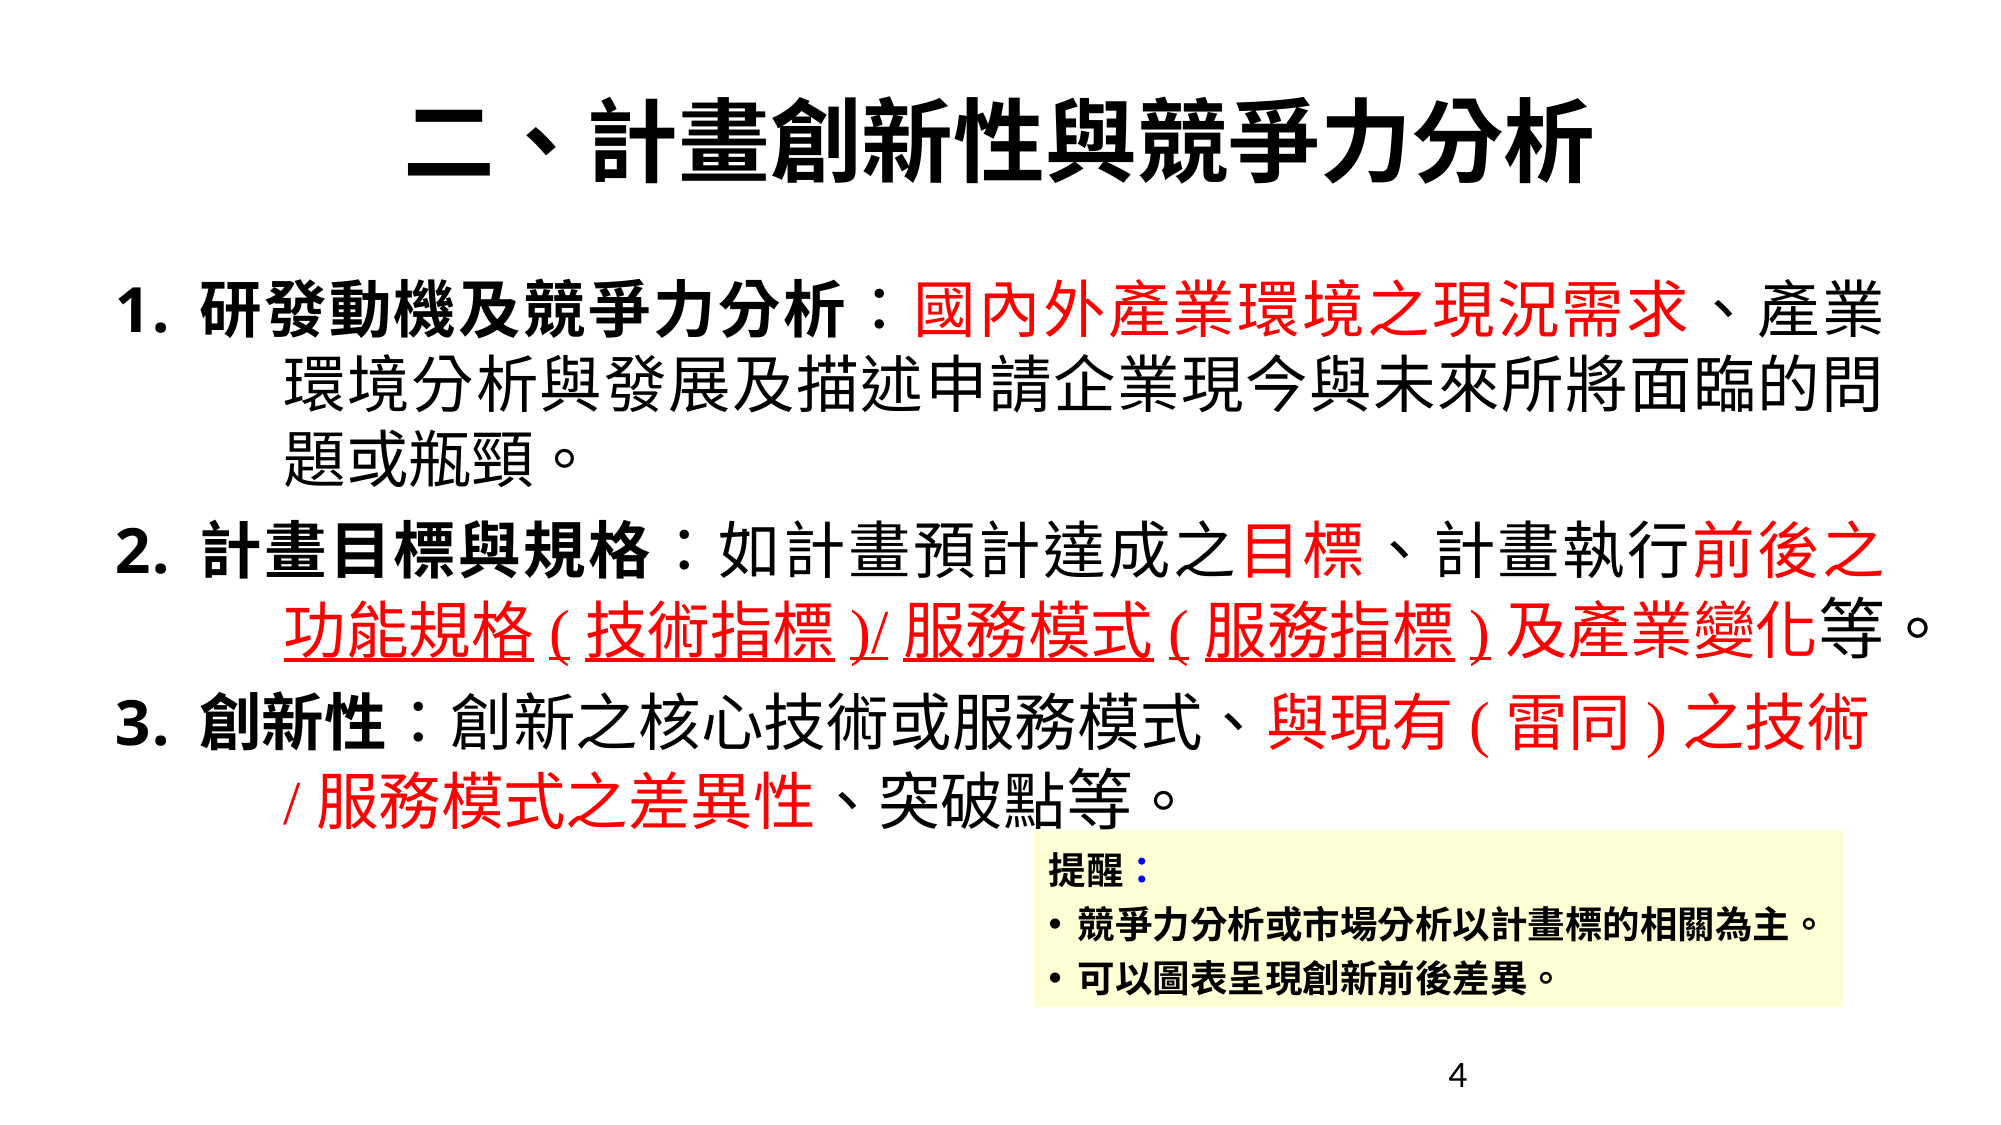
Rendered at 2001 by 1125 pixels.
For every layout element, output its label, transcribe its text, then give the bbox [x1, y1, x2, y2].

text_box 提醒： 競爭力分析或市場分析以計畫標的相關為主。 可以圖表呈現創新前後差異。 [1033, 830, 1843, 1007]
text_box 4 [1433, 1042, 1900, 1103]
title 二、計畫創新性與競爭力分析 [99, 45, 1900, 233]
list 研發動機及競爭力分析：國內外產業環境之現況需求、產業環境分析與發展及描述申請企業現今與未來所將面臨的問題或瓶頸。 計畫目標與規格：如計畫預計達成之目標、計畫執行前後之功能規格(技術指標)/服務模式(服務指標)及產業變化等。 創新性：創新之核心技術或服務模式、與現有(雷同)之技術/服務模式之差異性、突破點等。 [99, 262, 1900, 1005]
